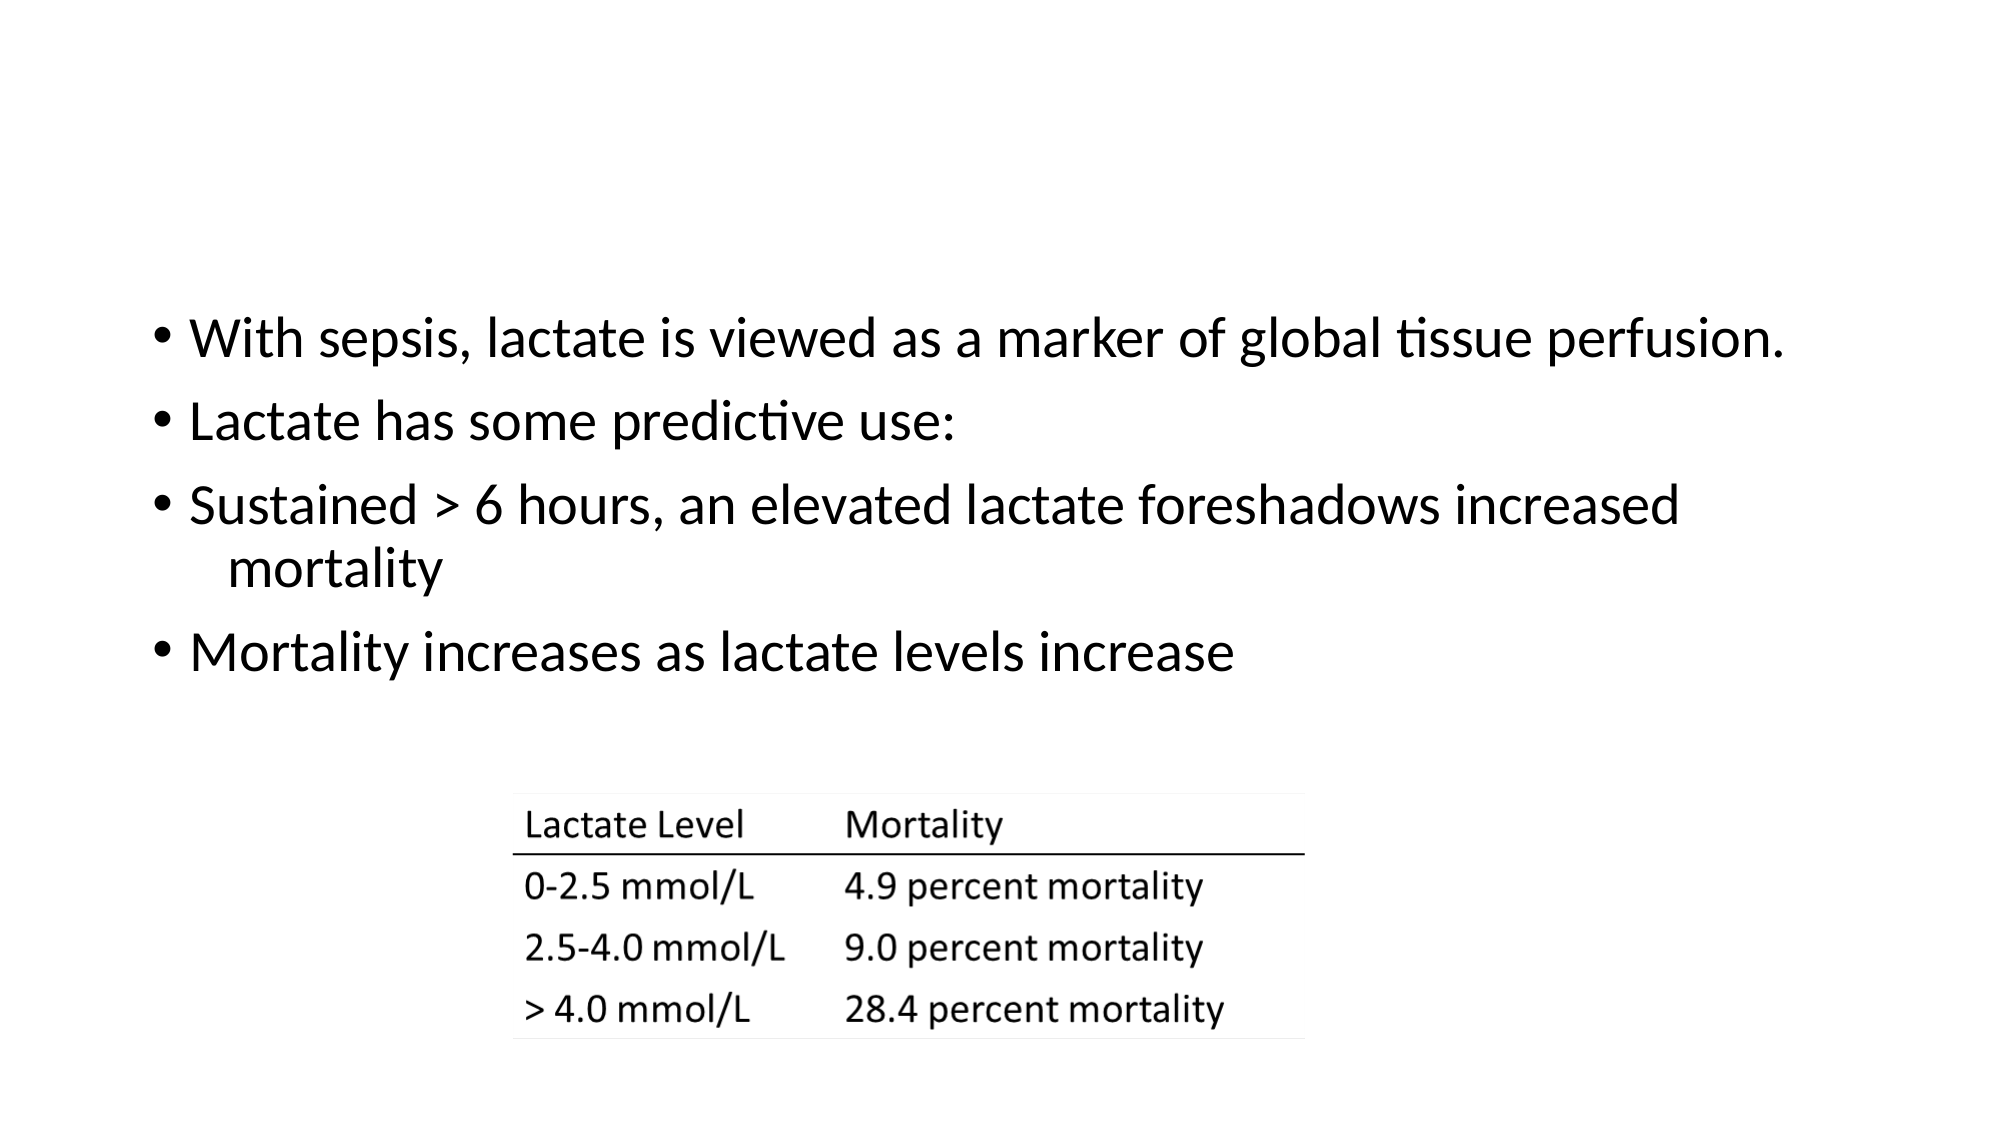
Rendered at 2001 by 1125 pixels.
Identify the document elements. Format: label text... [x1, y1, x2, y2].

list With sepsis, lactate is viewed as a marker of global tissue perfusion. Lactate has some predictive use: Sustained > 6 hours, an elevated lactate foreshadows increased mortality Mortality increases as lactate levels increase [137, 299, 1863, 1014]
picture [512, 785, 1306, 1058]
